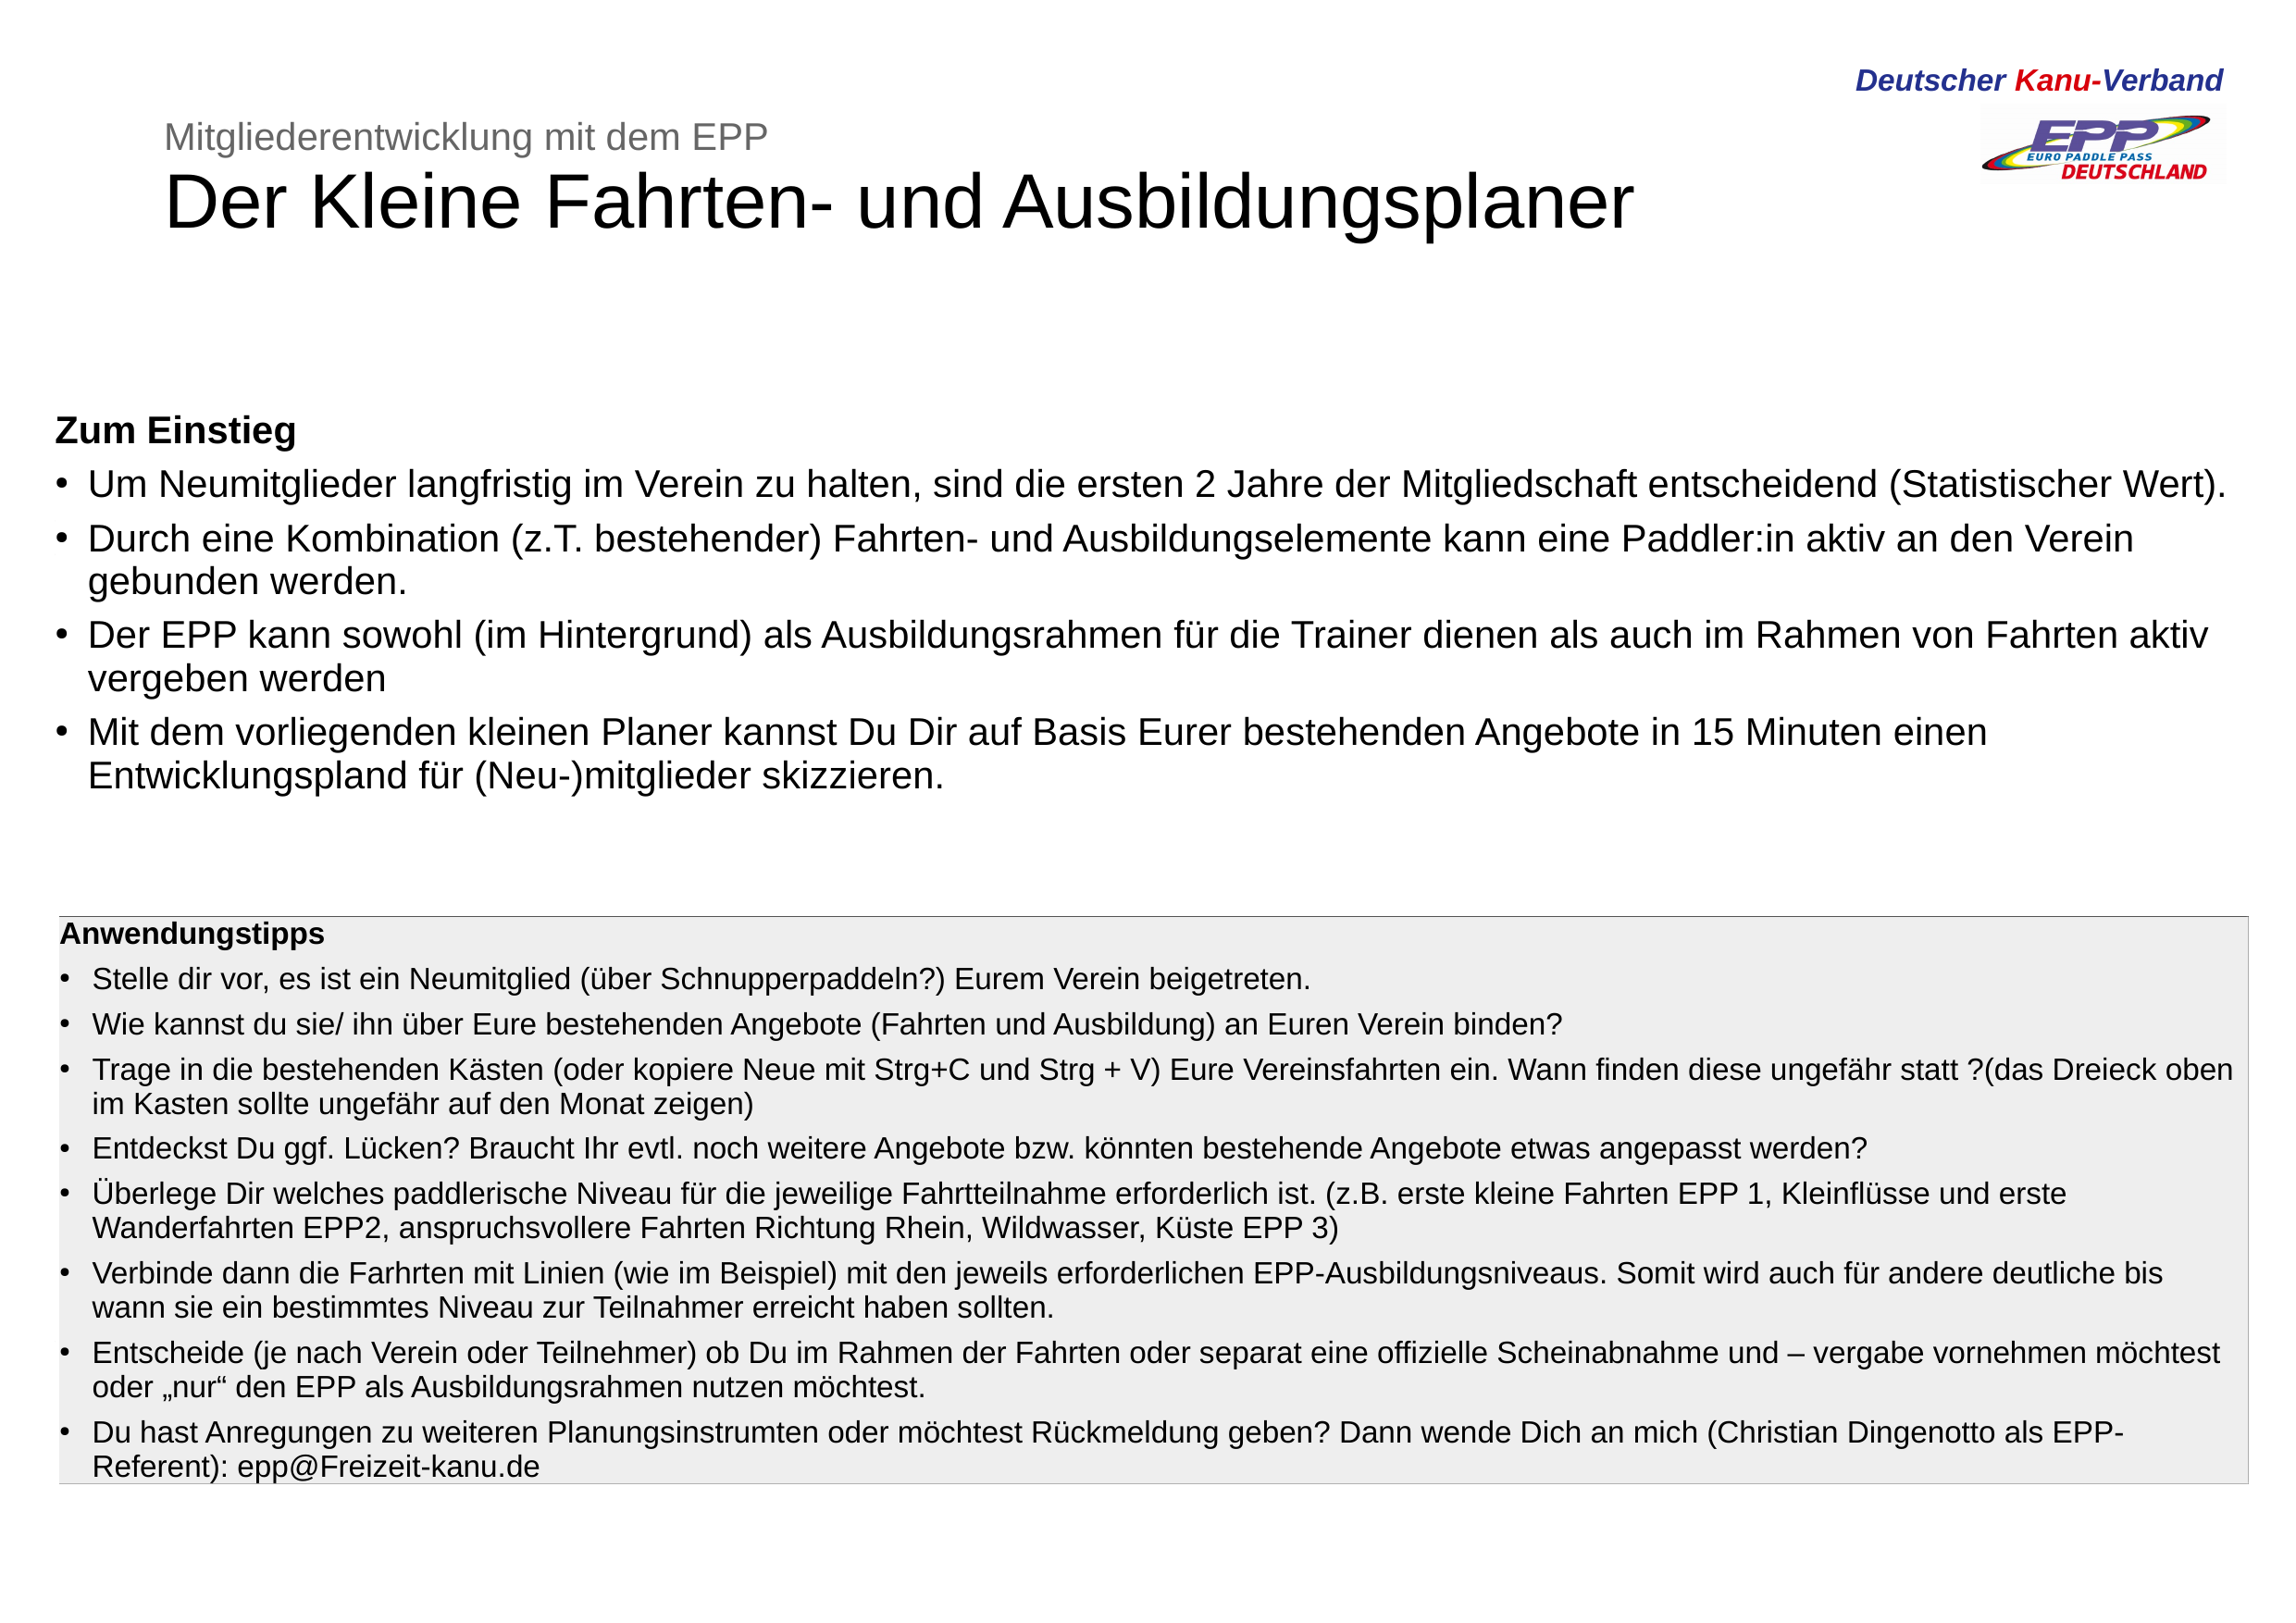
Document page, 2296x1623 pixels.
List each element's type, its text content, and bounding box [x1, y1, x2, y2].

picture [1980, 104, 2227, 184]
list Anwendungstipps Stelle dir vor, es ist ein Neumitglied (über Schnupperpaddeln?) Eurem Verein beigetreten. Wie kannst du sie/ ihn über Eure bestehenden Angebote (Fahrten und Ausbildung) an Euren Verein binden? Trage in die bestehenden Kästen (oder kopiere Neue mit Strg+C und Strg + V) Eure Vereinsfahrten ein. Wann finden diese ungefähr statt ?(das Dreieck oben im Kasten sollte ungefähr auf den Monat zeigen) Entdeckst Du ggf. Lücken? Braucht Ihr evtl. noch weitere Angebote bzw. könnten bestehende Angebote etwas angepasst werden? Überlege Dir welches paddlerische Niveau für die jeweilige Fahrtteilnahme erforderlich ist. (z.B. erste kleine Fahrten EPP 1, Kleinflüsse und erste Wanderfahrten EPP2, anspruchsvollere Fahrten Richtung Rhein, Wildwasser, Küste EPP 3) Verbinde dann die Farhrten mit Linien (wie im Beispiel) mit den jeweils erforderlichen EPP-Ausbildungsniveaus. Somit wird auch für andere deutliche bis wann sie ein bestimmtes Niveau zur Teilnahmer erreicht haben sollten. Entscheide (je nach Verein oder Teilnehmer) ob Du im Rahmen der Fahrten oder separat eine offizielle Scheinabnahme und – vergabe vornehmen möchtest oder „nur“ den EPP als Ausbildungsrahmen nutzen möchtest. Du hast Anregungen zu weiteren Planungsinstrumten oder möchtest Rückmeldung geben? Dann wende Dich an mich (Christian Dingenotto als EPP-Referent): epp@Freizeit-kanu.de [59, 916, 2249, 1484]
list Zum Einstieg Um Neumitglieder langfristig im Verein zu halten, sind die ersten 2 Jahre der Mitgliedschaft entscheidend (Statistischer Wert). Durch eine Kombination (z.T. bestehender) Fahrten- und Ausbildungselemente kann eine Paddler:in aktiv an den Verein gebunden werden. Der EPP kann sowohl (im Hintergrund) als Ausbildungsrahmen für die Trainer dienen als auch im Rahmen von Fahrten aktiv vergeben werden Mit dem vorliegenden kleinen Planer kannst Du Dir auf Basis Eurer bestehenden Angebote in 15 Minuten einen Entwicklungspland für (Neu-)mitglieder skizzieren. [55, 408, 2244, 1546]
title Mitgliederentwicklung mit dem EPP Der Kleine Fahrten- und Ausbildungsplaner [164, 115, 2132, 244]
